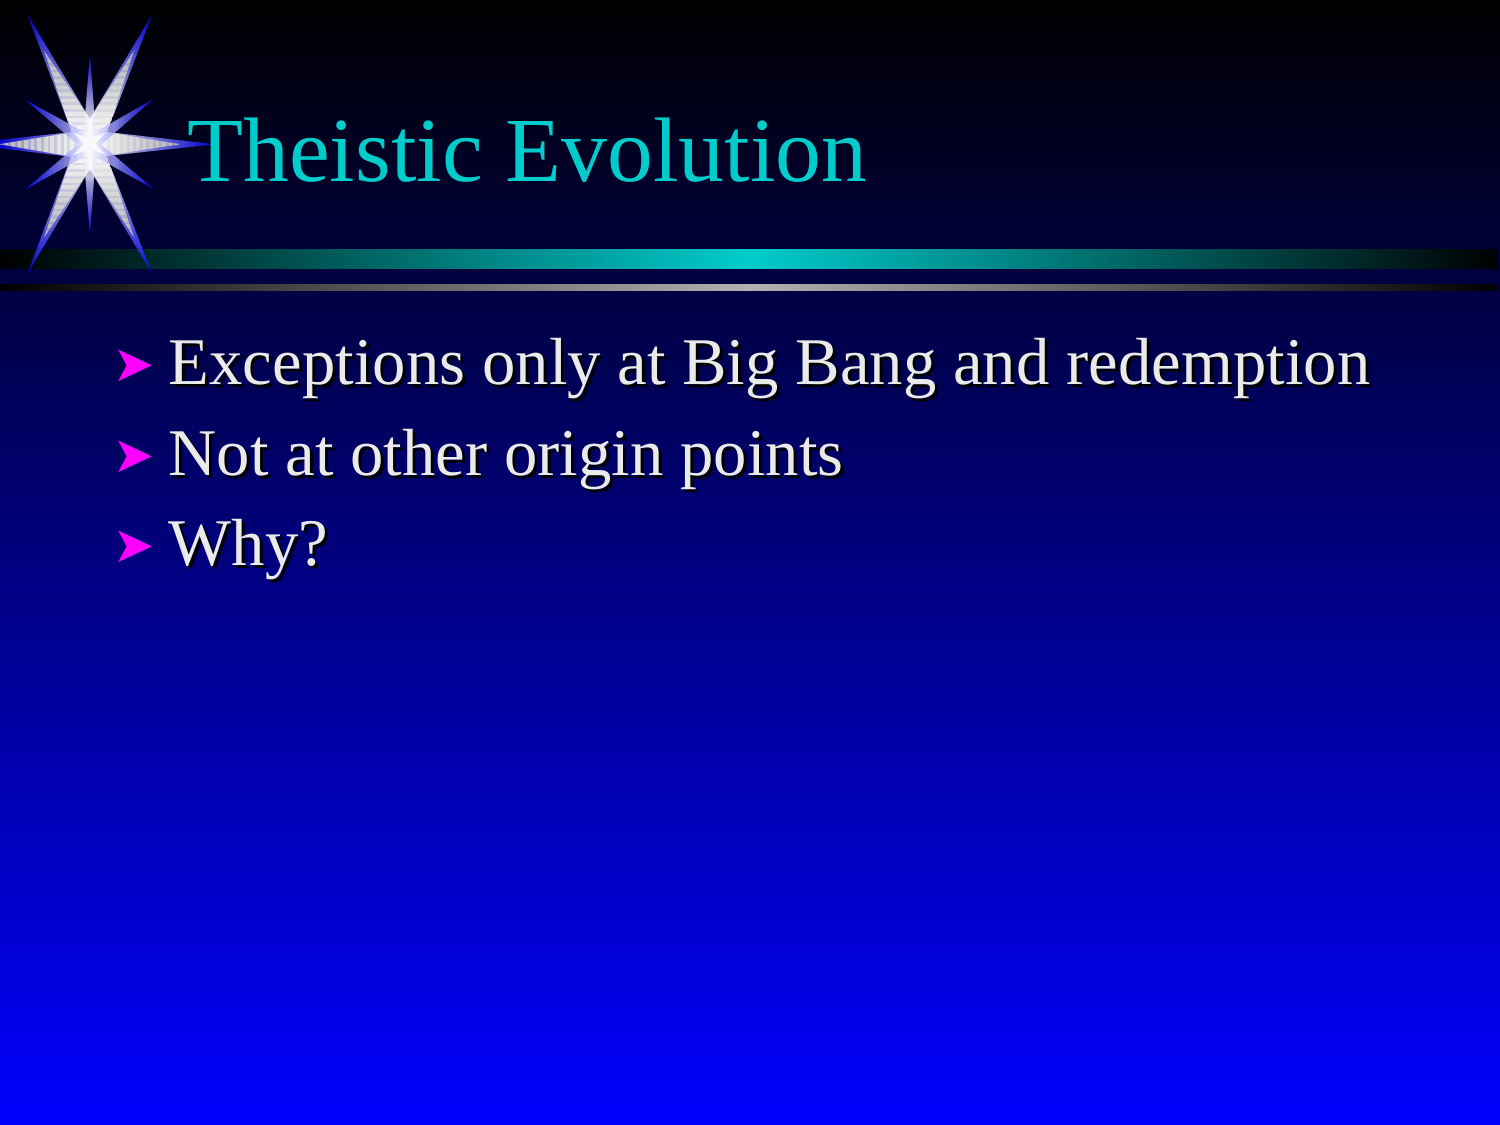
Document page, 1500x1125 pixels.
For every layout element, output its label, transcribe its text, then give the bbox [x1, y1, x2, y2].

list Exceptions only at Big Bang and redemption Not at other origin points Why? [112, 324, 1388, 1001]
title Theistic Evolution [187, 56, 1463, 244]
